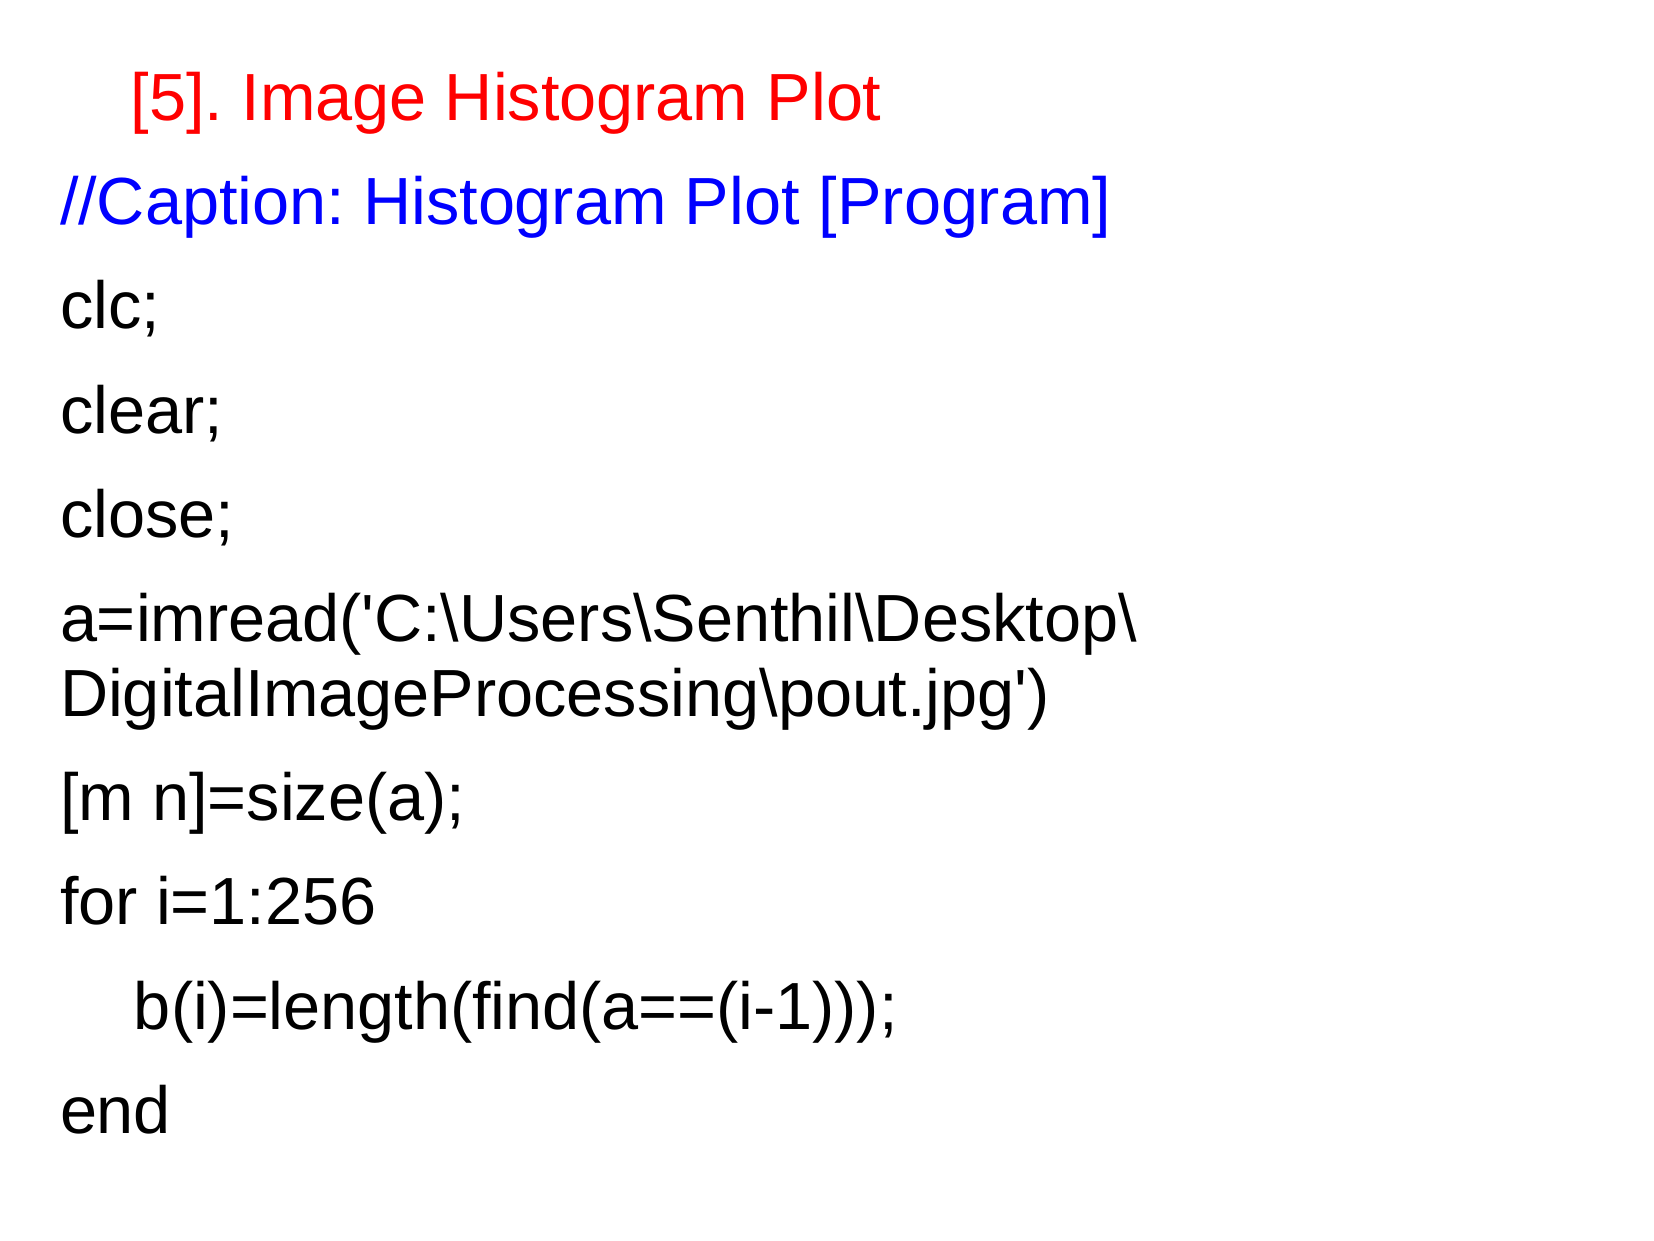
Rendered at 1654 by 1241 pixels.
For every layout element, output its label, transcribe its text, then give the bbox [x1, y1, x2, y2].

list [5]. Image Histogram Plot //Caption: Histogram Plot [Program] clc; clear; close; a=imread('C:\Users\Senthil\Desktop\DigitalImageProcessing\pout.jpg') [m n]=size(a); for i=1:256 b(i)=length(find(a==(i-1))); end [60, 60, 1606, 1171]
